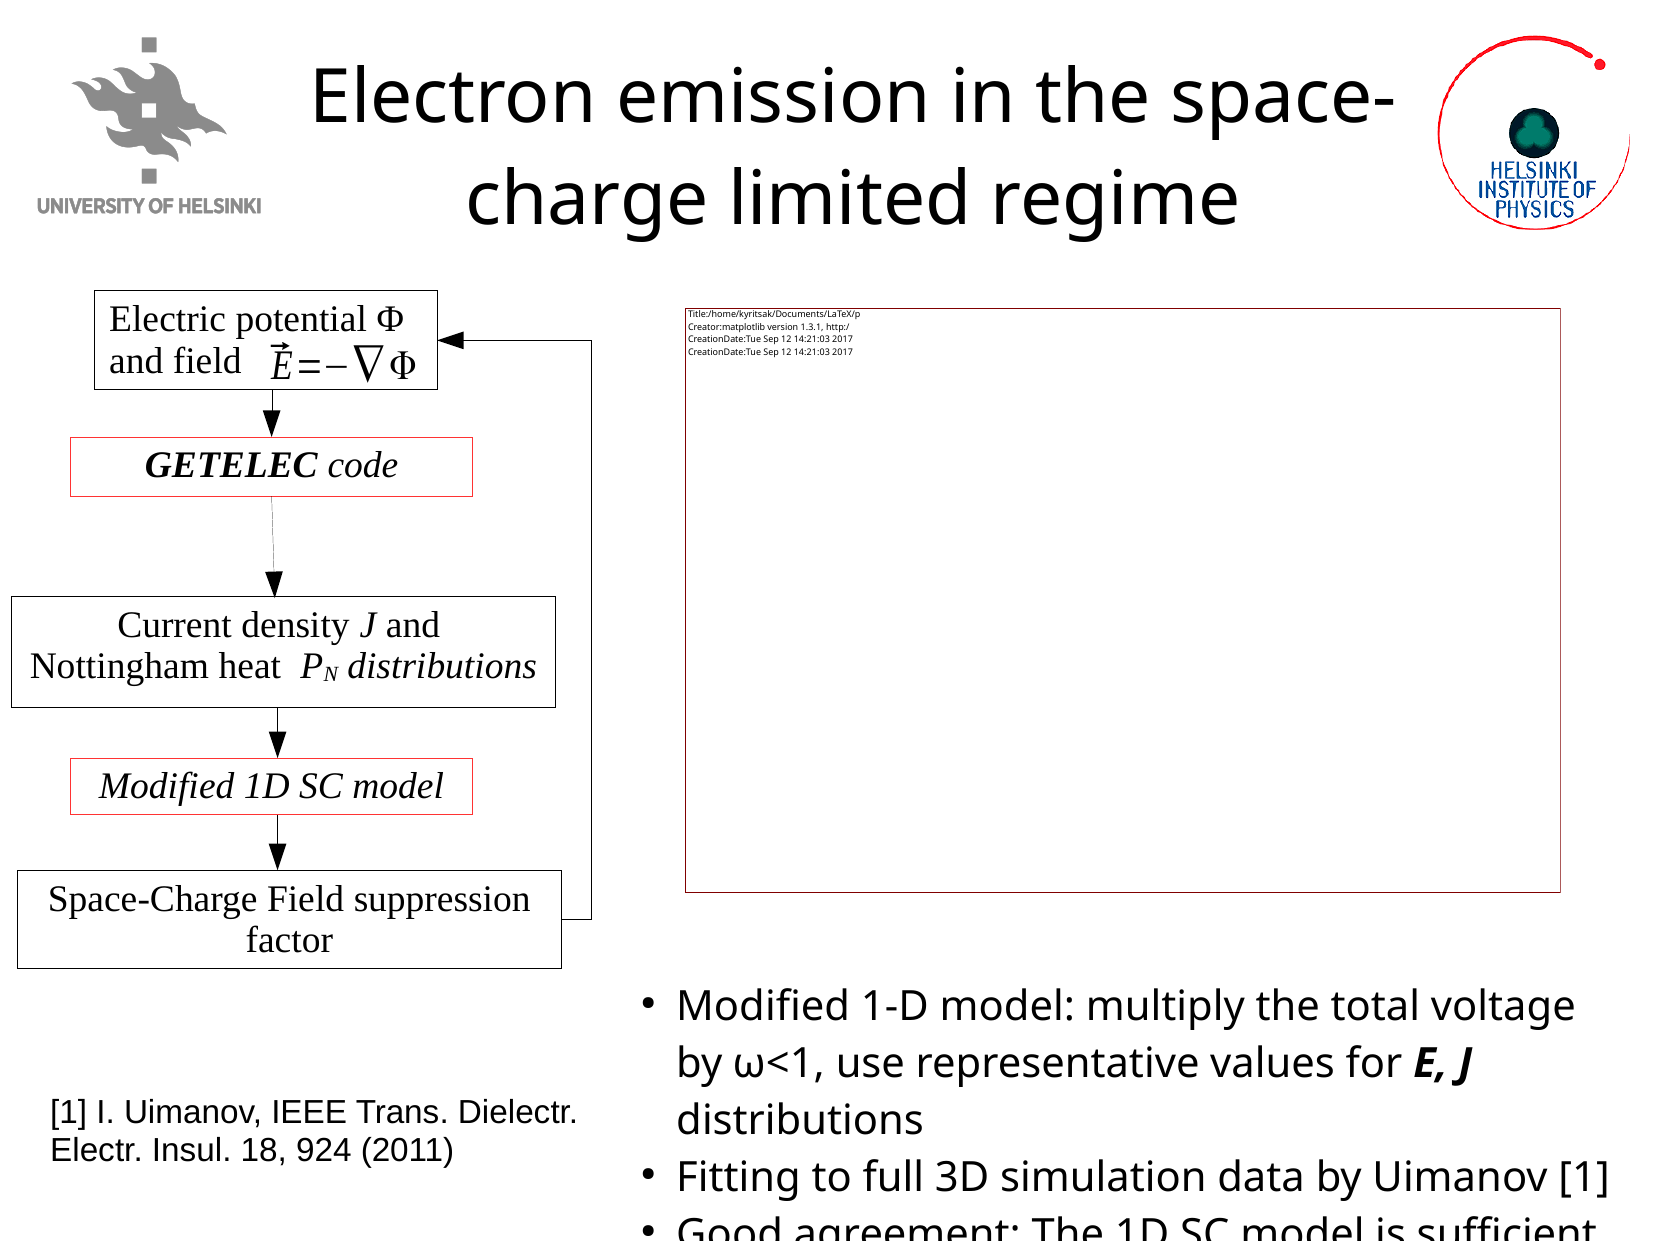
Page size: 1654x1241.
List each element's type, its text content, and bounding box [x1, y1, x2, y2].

picture [23, 23, 275, 229]
chart [259, 342, 426, 390]
text_box Modified 1D SC model [70, 758, 473, 815]
text_box Modified 1-D model: multiply the total voltage by ω<1, use representative values for E, J distributions Fitting to full 3D simulation data by Uimanov [1] Good agreement: The 1D SC model is sufficient [625, 968, 1642, 1182]
title Electron emission in the space-charge limited regime [274, 40, 1432, 249]
picture [685, 307, 1561, 893]
text_box GETELEC code [70, 437, 473, 497]
text_box Current density J and Nottingham heat PN distributions [11, 596, 556, 708]
text_box Space-Charge Field suppression factor [17, 870, 562, 969]
text_box [1] I. Uimanov, IEEE Trans. Dielectr. Electr. Insul. 18, 924 (2011) [0, 1086, 615, 1185]
text_box Electric potential Φ and field [94, 290, 438, 390]
picture [1437, 35, 1630, 230]
